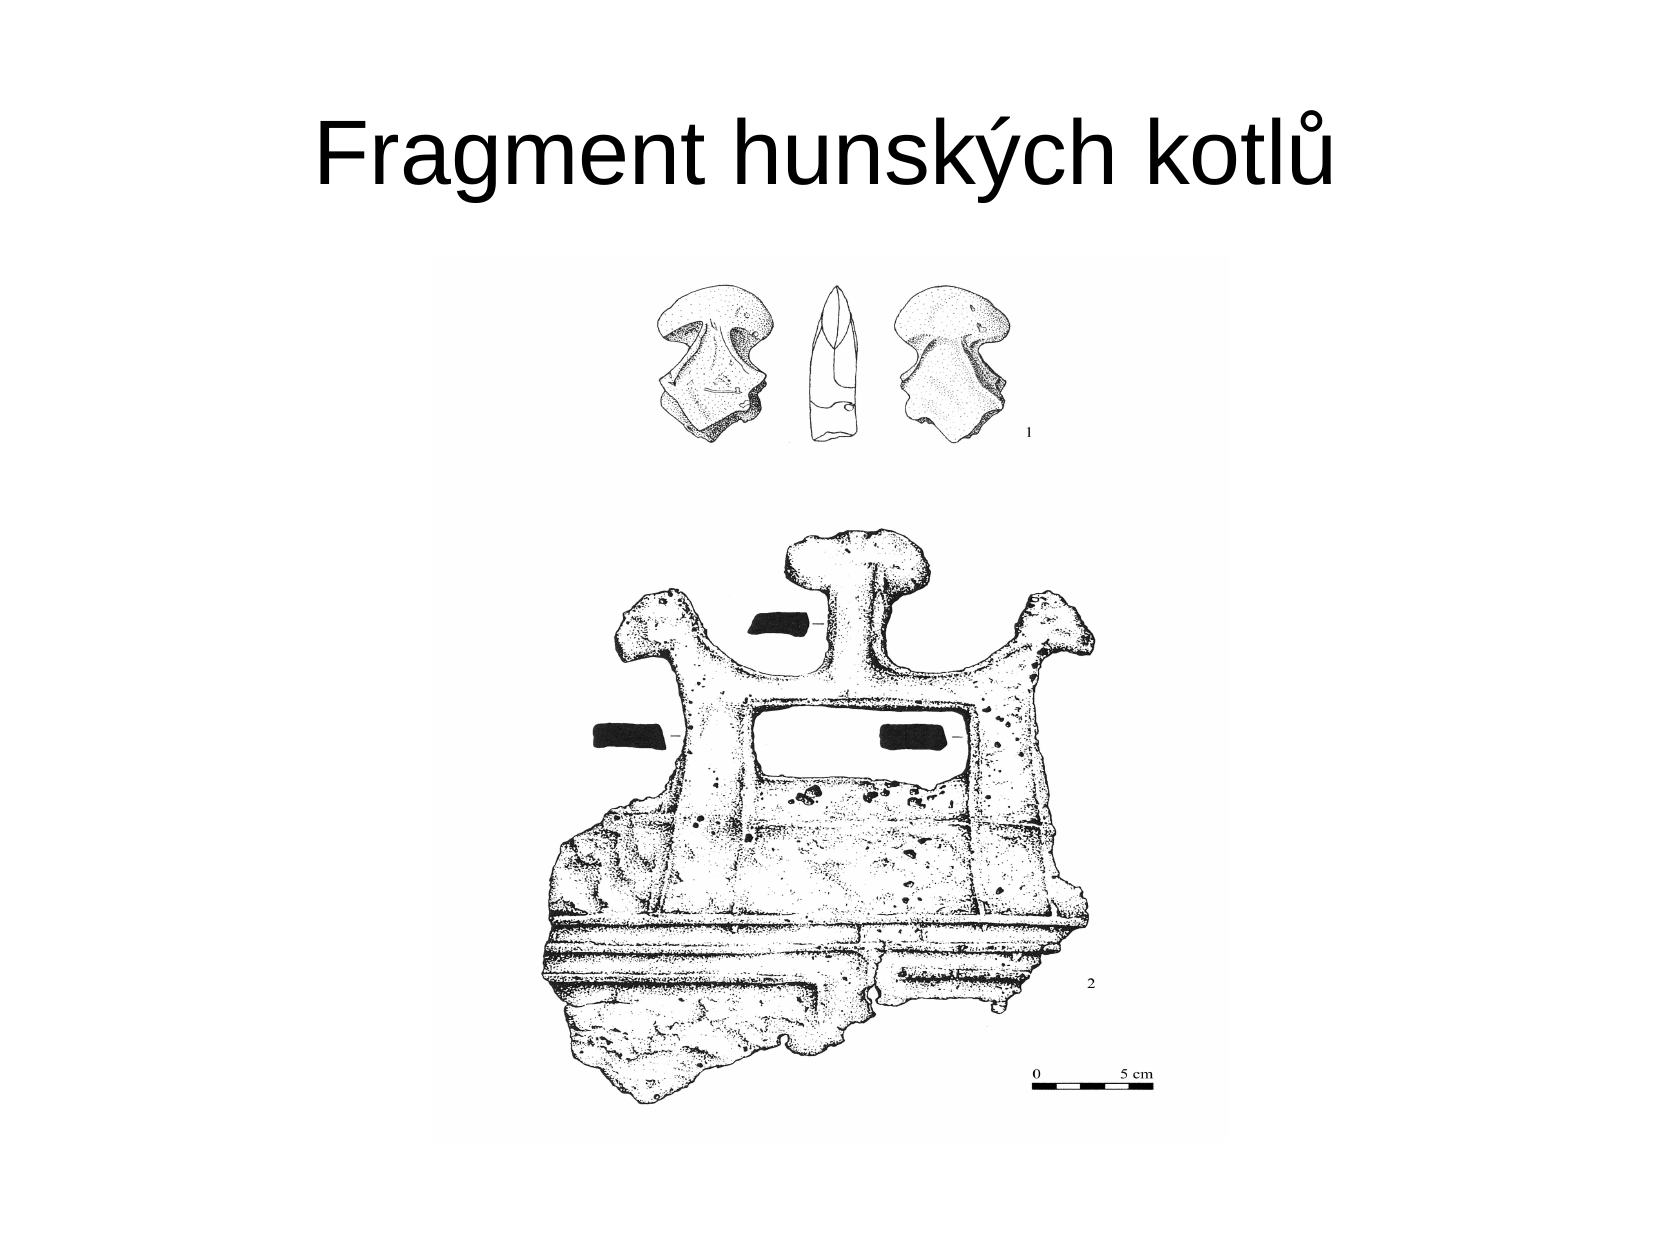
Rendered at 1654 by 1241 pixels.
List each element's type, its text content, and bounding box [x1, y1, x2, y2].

title Fragment hunských kotlů [82, 49, 1571, 257]
picture [433, 256, 1229, 1142]
